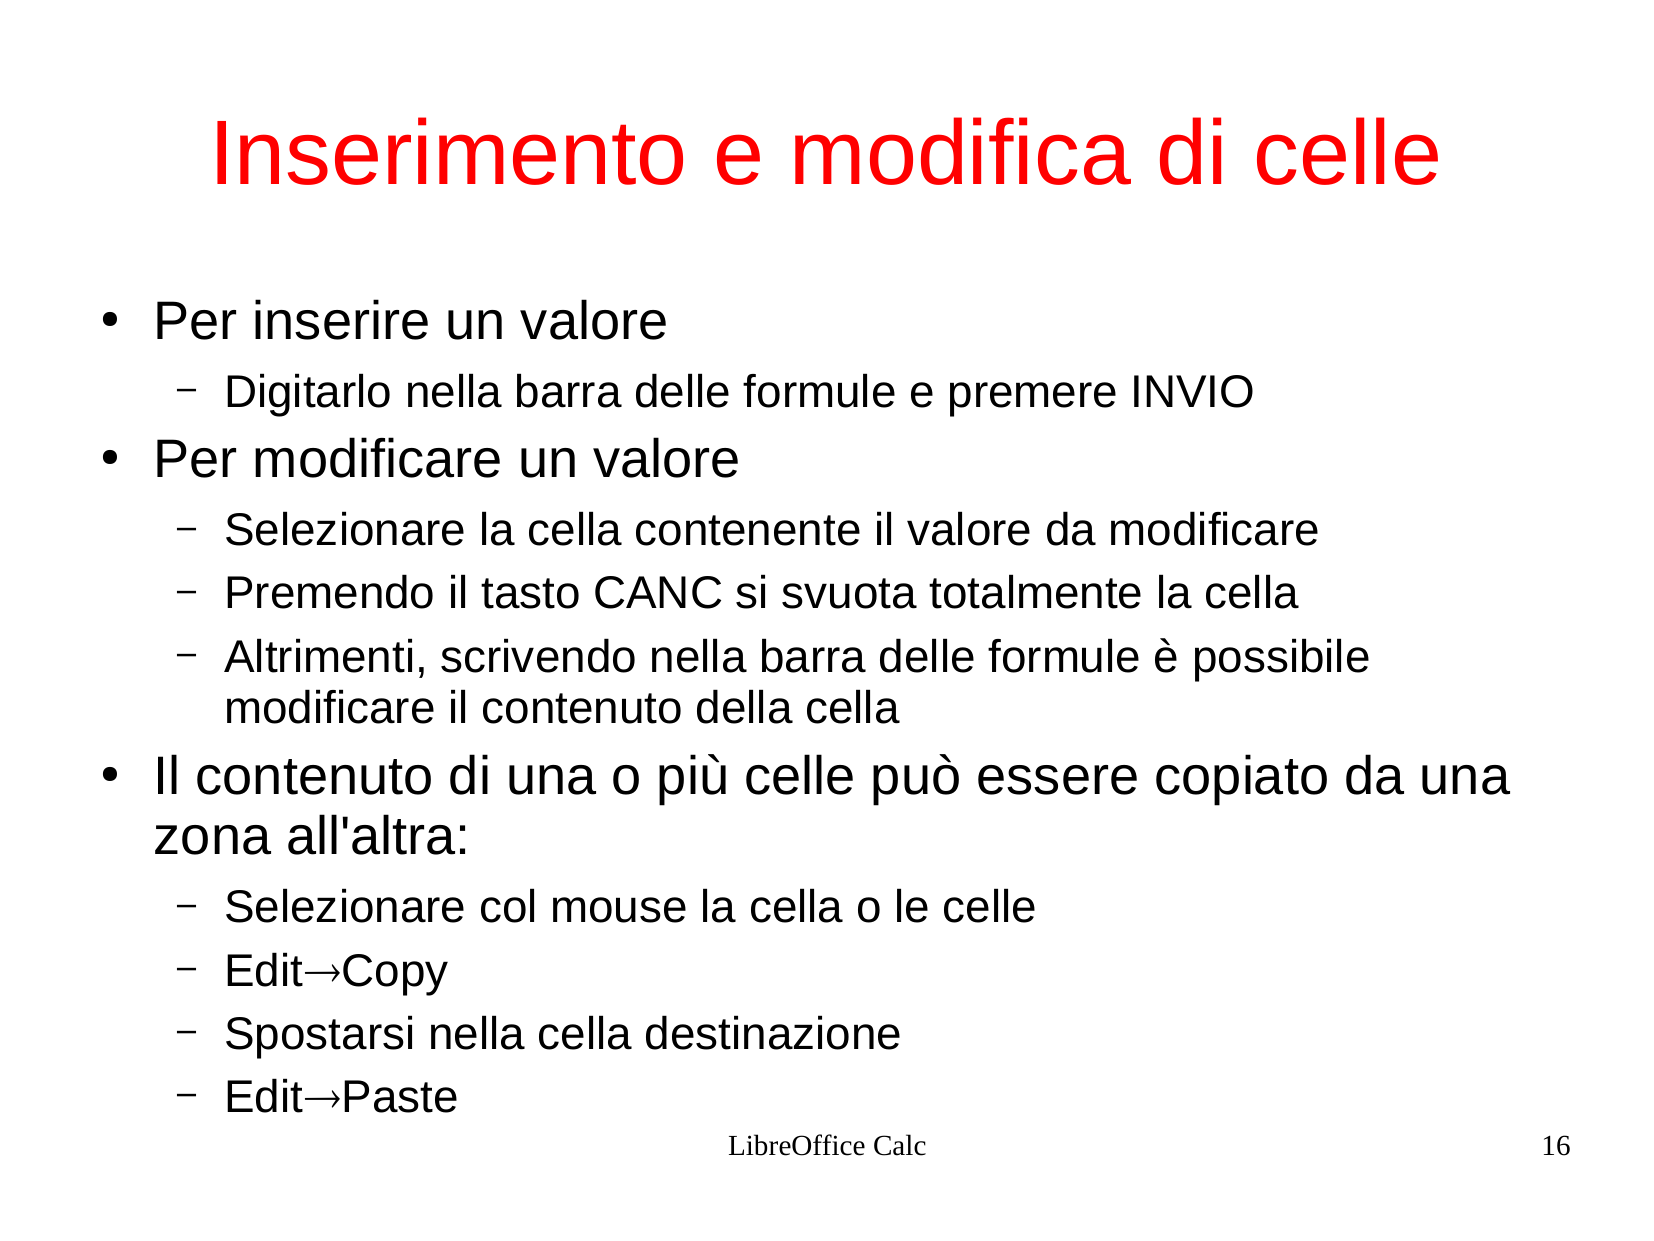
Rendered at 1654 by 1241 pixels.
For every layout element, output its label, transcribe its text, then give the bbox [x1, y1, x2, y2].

list Per inserire un valore Digitarlo nella barra delle formule e premere INVIO Per modificare un valore Selezionare la cella contenente il valore da modificare Premendo il tasto CANC si svuota totalmente la cella Altrimenti, scrivendo nella barra delle formule è possibile modificare il contenuto della cella Il contenuto di una o più celle può essere copiato da una zona all'altra: Selezionare col mouse la cella o le celle EditCopy Spostarsi nella cella destinazione EditPaste [82, 290, 1571, 1123]
title Inserimento e modifica di celle [82, 49, 1571, 257]
